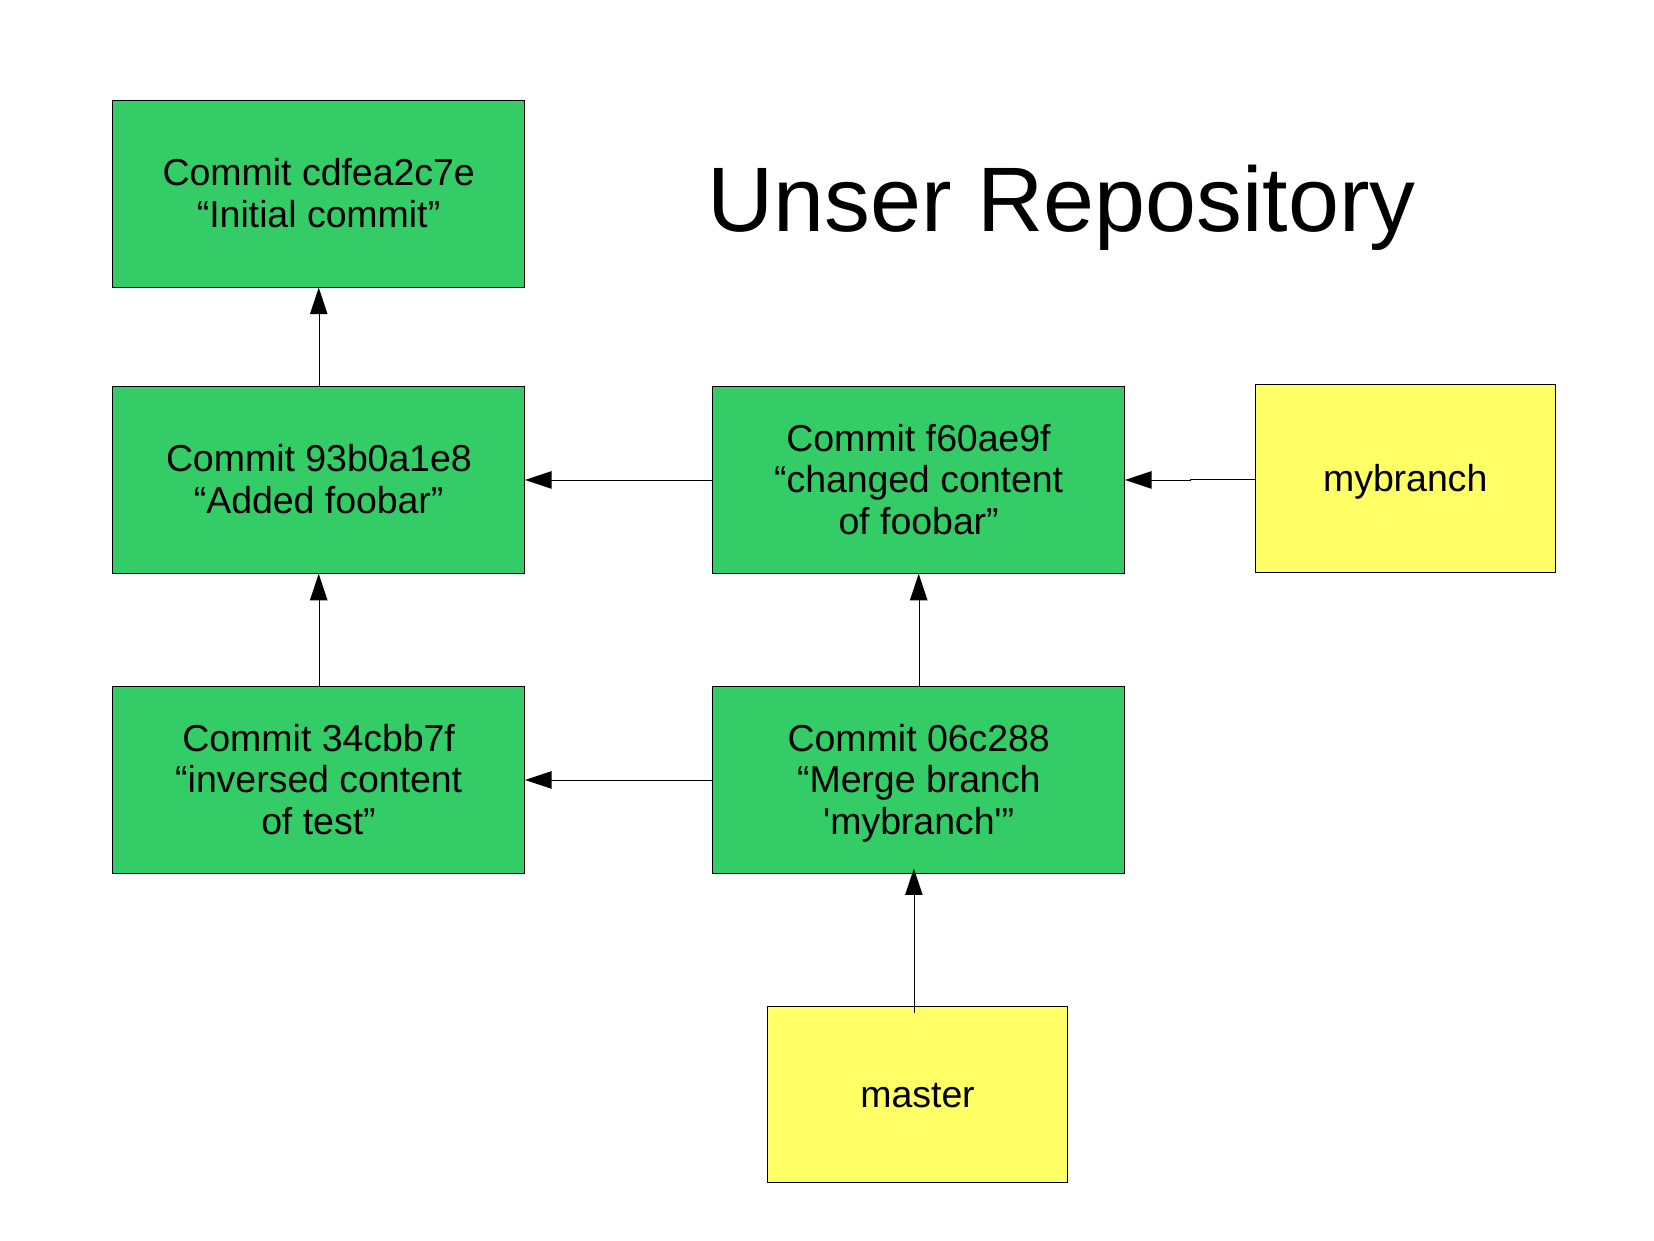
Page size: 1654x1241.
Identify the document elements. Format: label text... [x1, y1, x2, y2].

text_box mybranch [1255, 384, 1556, 573]
text_box Commit 06c288 “Merge branch 'mybranch'” [712, 686, 1125, 874]
text_box Commit 93b0a1e8 “Added foobar” [112, 386, 525, 574]
text_box Commit 34cbb7f “inversed content of test” [112, 686, 525, 874]
text_box master [767, 1006, 1068, 1183]
text_box Commit cdfea2c7e “Initial commit” [112, 100, 525, 288]
title Unser Repository [88, 96, 1577, 304]
text_box Commit f60ae9f “changed content of foobar” [712, 386, 1125, 574]
